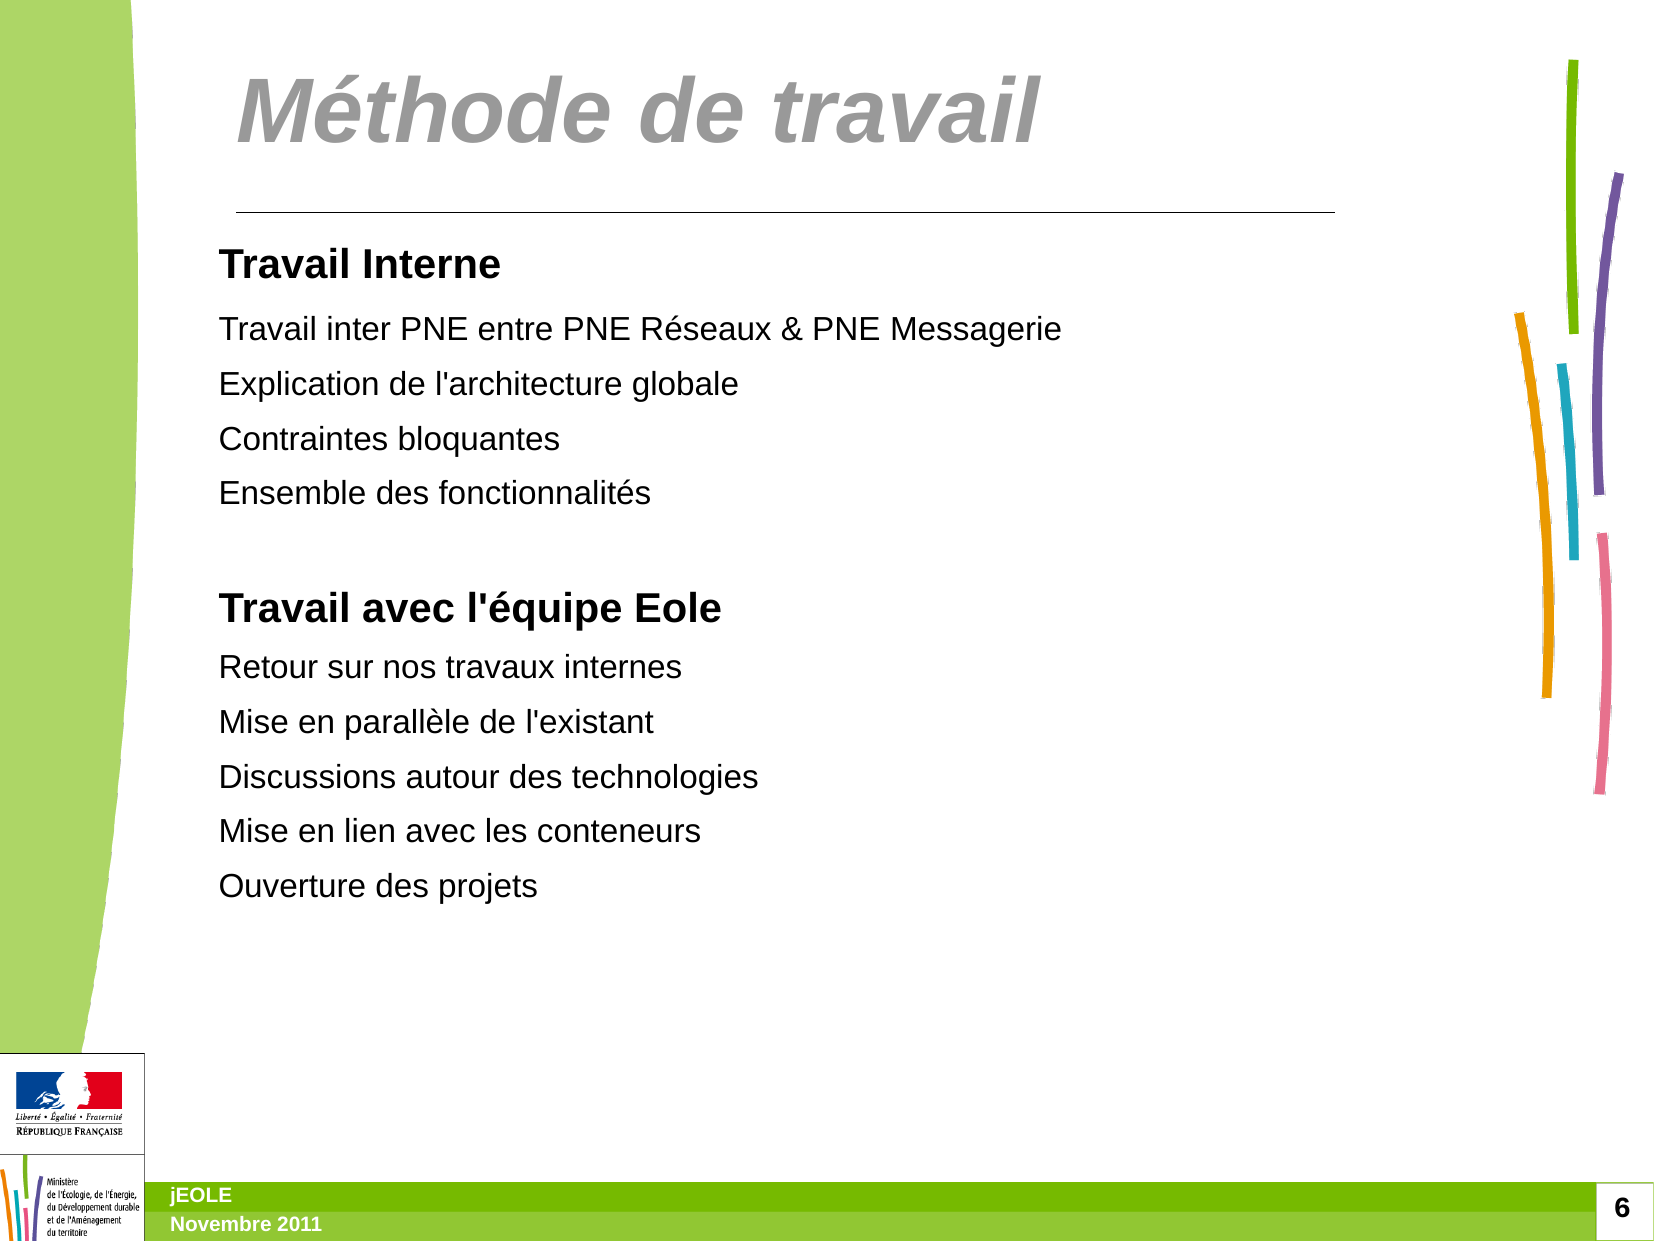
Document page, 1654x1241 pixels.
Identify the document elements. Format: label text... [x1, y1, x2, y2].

title Méthode de travail [236, 59, 1536, 162]
picture [0, 0, 1654, 1241]
list Travail Interne Travail inter PNE entre PNE Réseaux & PNE Messagerie Explication de l'architecture globale Contraintes bloquantes Ensemble des fonctionnalités Travail avec l'équipe Eole Retour sur nos travaux internes Mise en parallèle de l'existant Discussions autour des technologies Mise en lien avec les conteneurs Ouverture des projets [147, 147, 1506, 1019]
